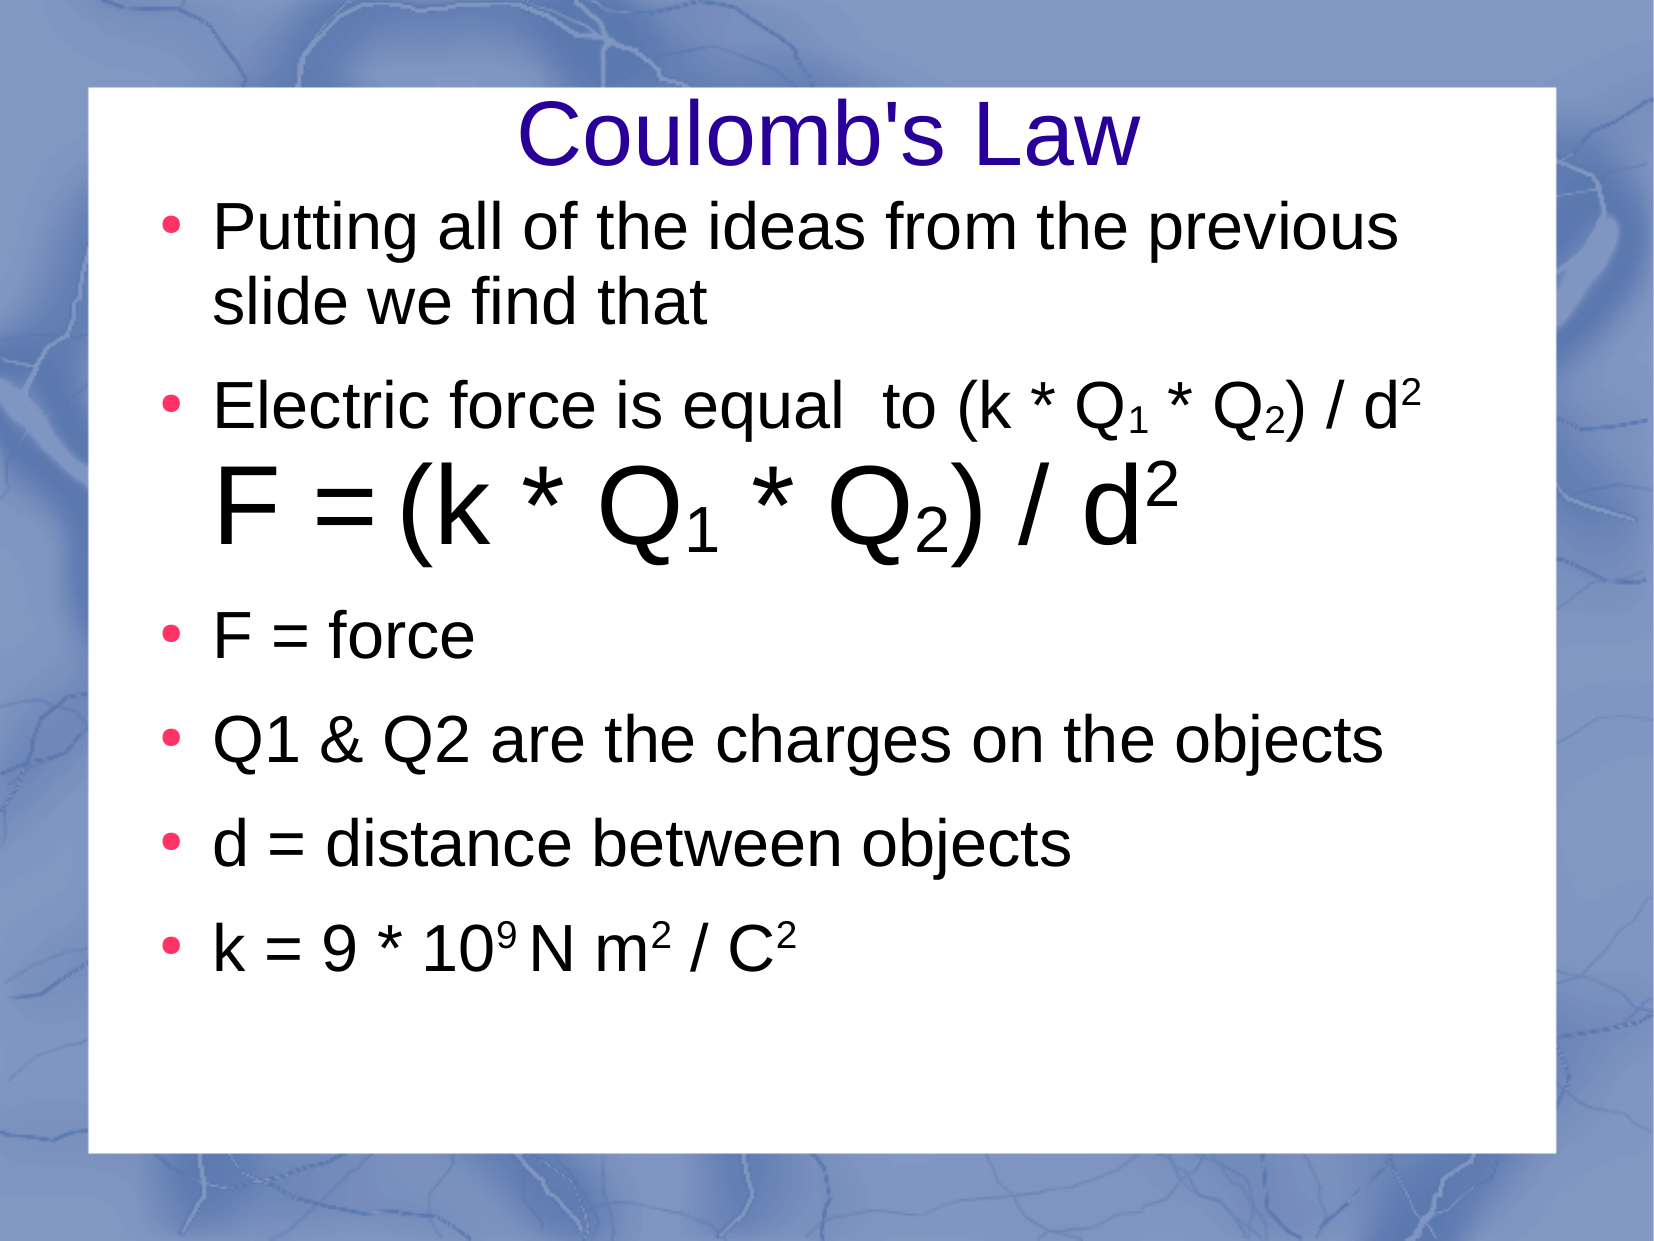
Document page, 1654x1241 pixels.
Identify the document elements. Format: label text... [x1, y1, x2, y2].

picture [0, 0, 1654, 1241]
title Coulomb's Law [120, 37, 1538, 230]
list Putting all of the ideas from the previous slide we find that Electric force is equal to (k * Q1 * Q2) / d2 F = (k * Q1 * Q2) / d2 F = force Q1 & Q2 are the charges on the objects d = distance between objects k = 9 * 109 N m2 / C2 [141, 188, 1501, 1055]
